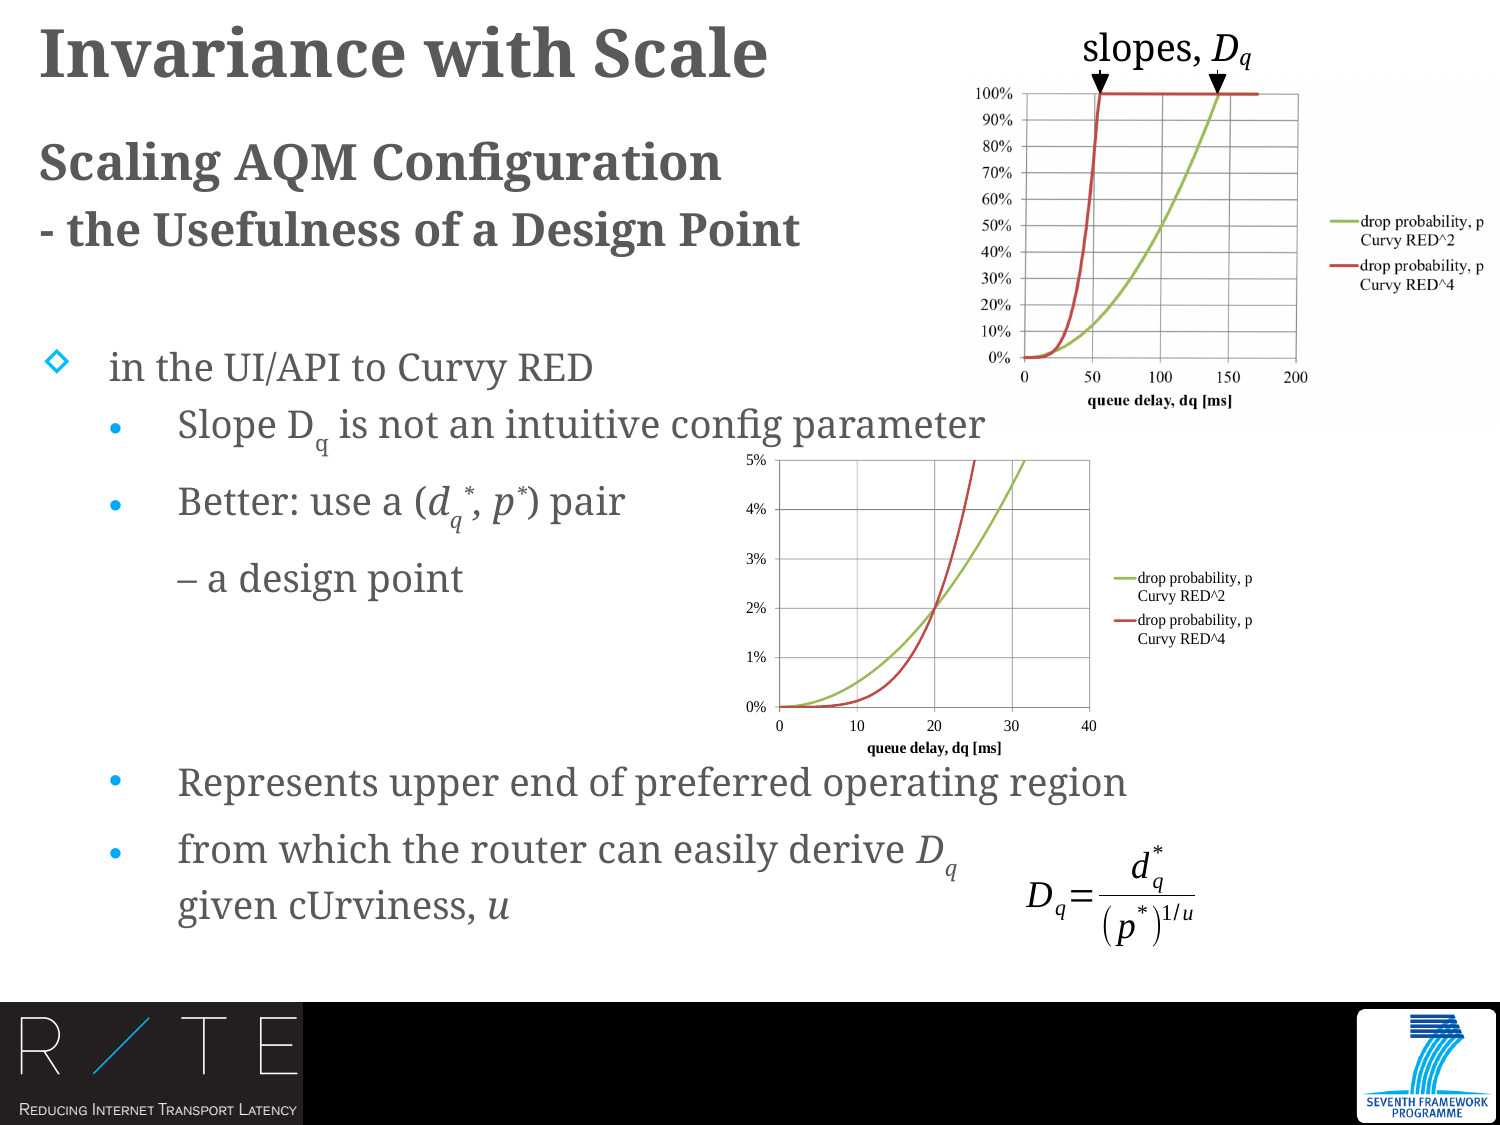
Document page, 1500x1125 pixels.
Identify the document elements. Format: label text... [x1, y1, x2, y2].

list Scaling AQM Configuration - the Usefulness of a Design Point [24, 122, 1475, 198]
chart [1015, 839, 1206, 949]
picture [962, 78, 1499, 427]
text_box slopes, Dq [1067, 14, 1260, 85]
list in the UI/API to Curvy RED Slope Dq is not an intuitive config parameter Better: use a (dq*, p*) pair – a design point Represents upper end of preferred operating region from which the router can easily derive Dq given cUrviness, u [24, 271, 1475, 938]
title Invariance with Scale [24, 10, 1475, 98]
